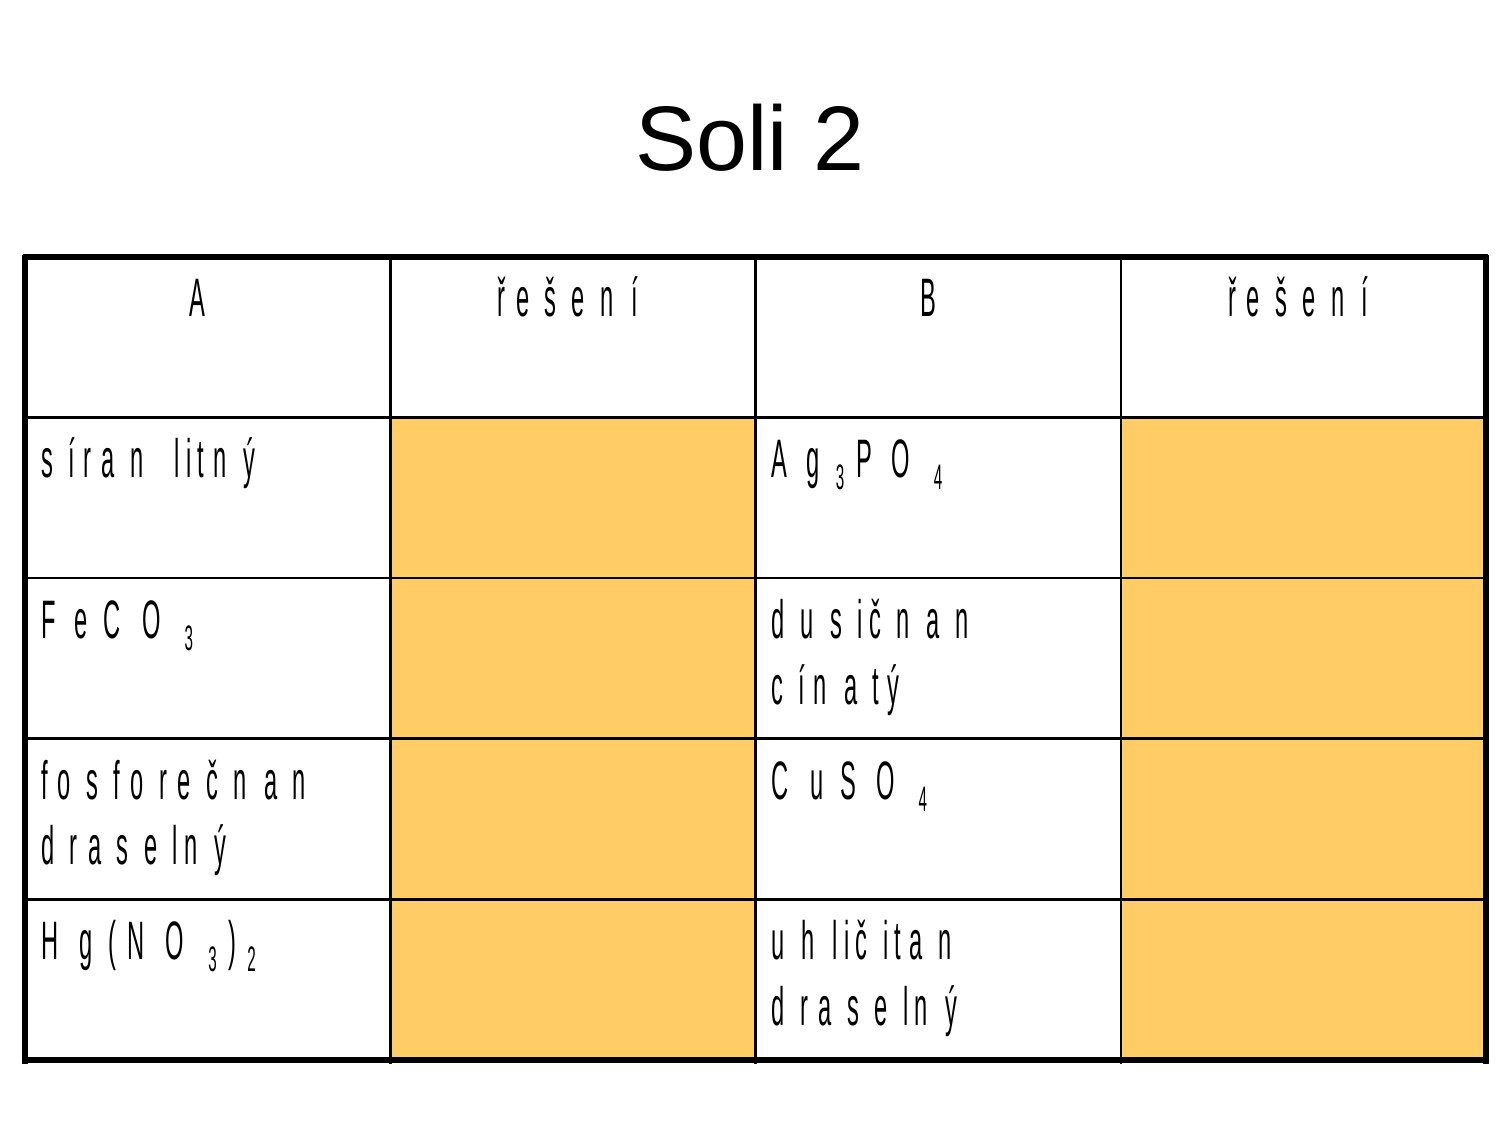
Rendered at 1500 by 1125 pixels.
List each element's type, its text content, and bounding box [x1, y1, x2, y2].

title Soli 2 [75, 45, 1426, 233]
picture [4, 236, 1500, 1079]
